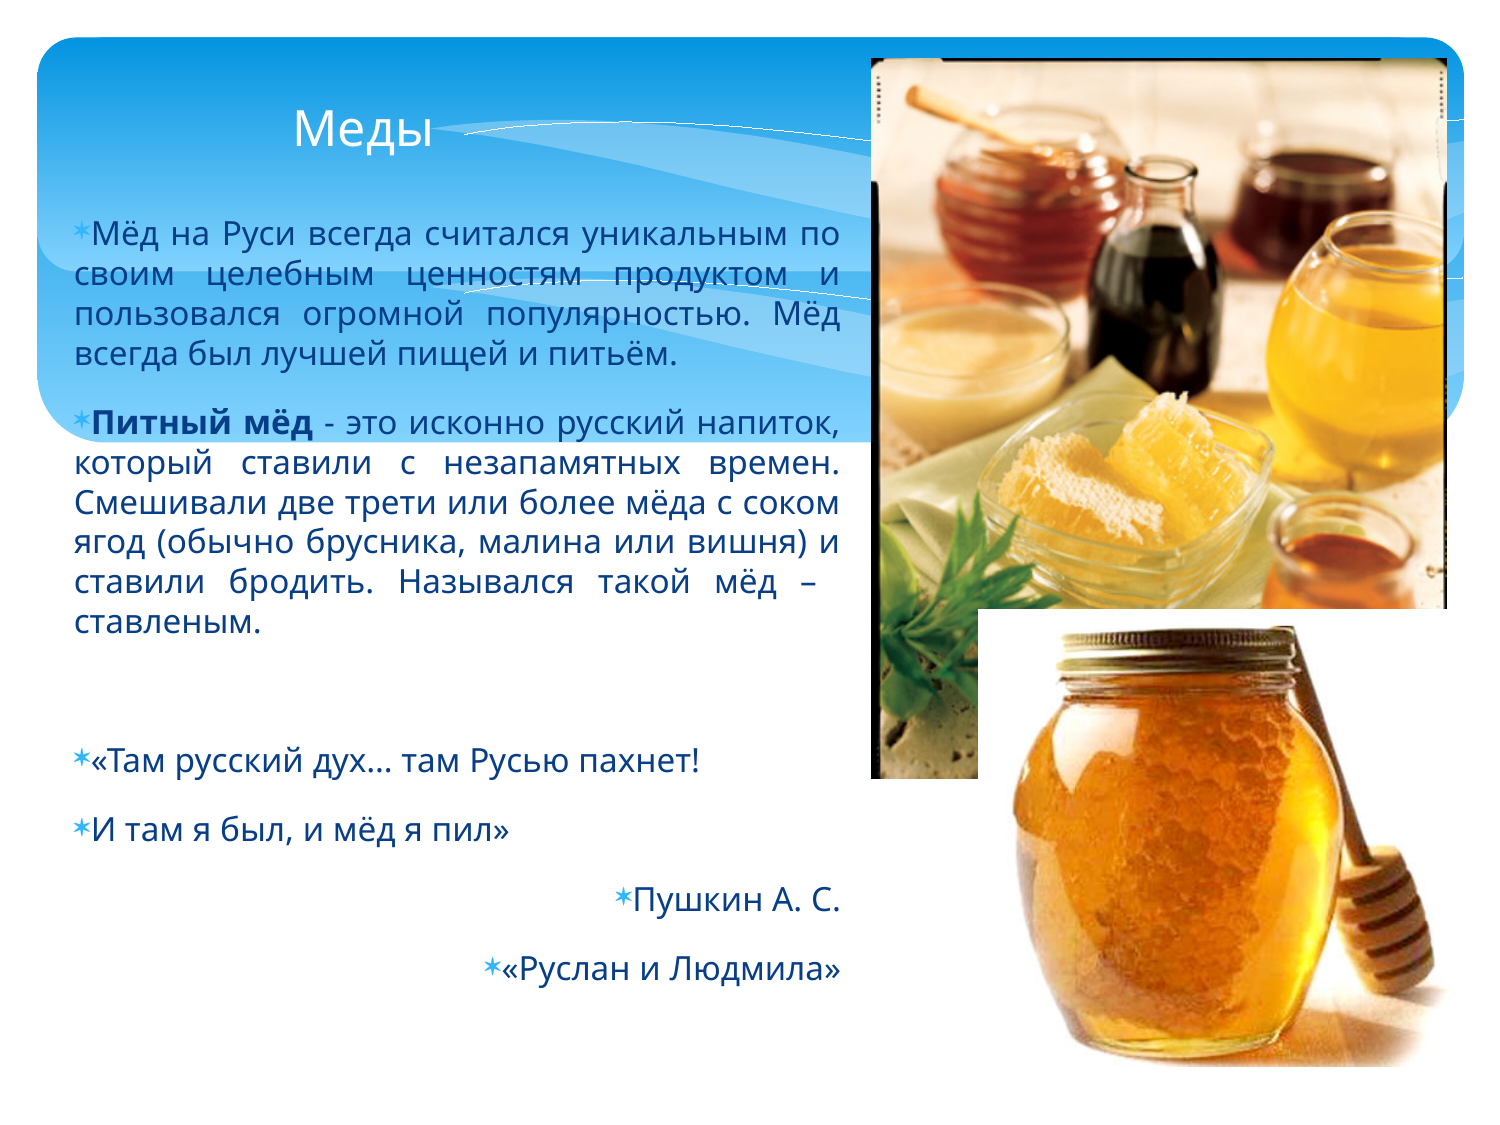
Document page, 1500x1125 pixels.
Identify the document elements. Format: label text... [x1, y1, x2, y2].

picture [871, 59, 1464, 1067]
list Мёд на Руси всегда считался уникальным по своим целебным ценностям продуктом и пользовался огромной популярностью. Мёд всегда был лучшей пищей и питьём. Питный мёд - это исконно русский напиток, который ставили с незапамятных времен. Смешивали две трети или более мёда с соком ягод (обычно брусника, малина или вишня) и ставили бродить. Назывался такой мёд – ставленым. «Там русский дух… там Русью пахнет! И там я был, и мёд я пил» Пушкин А. С. «Руслан и Людмила» [59, 204, 857, 1093]
title Меды [88, 88, 639, 154]
